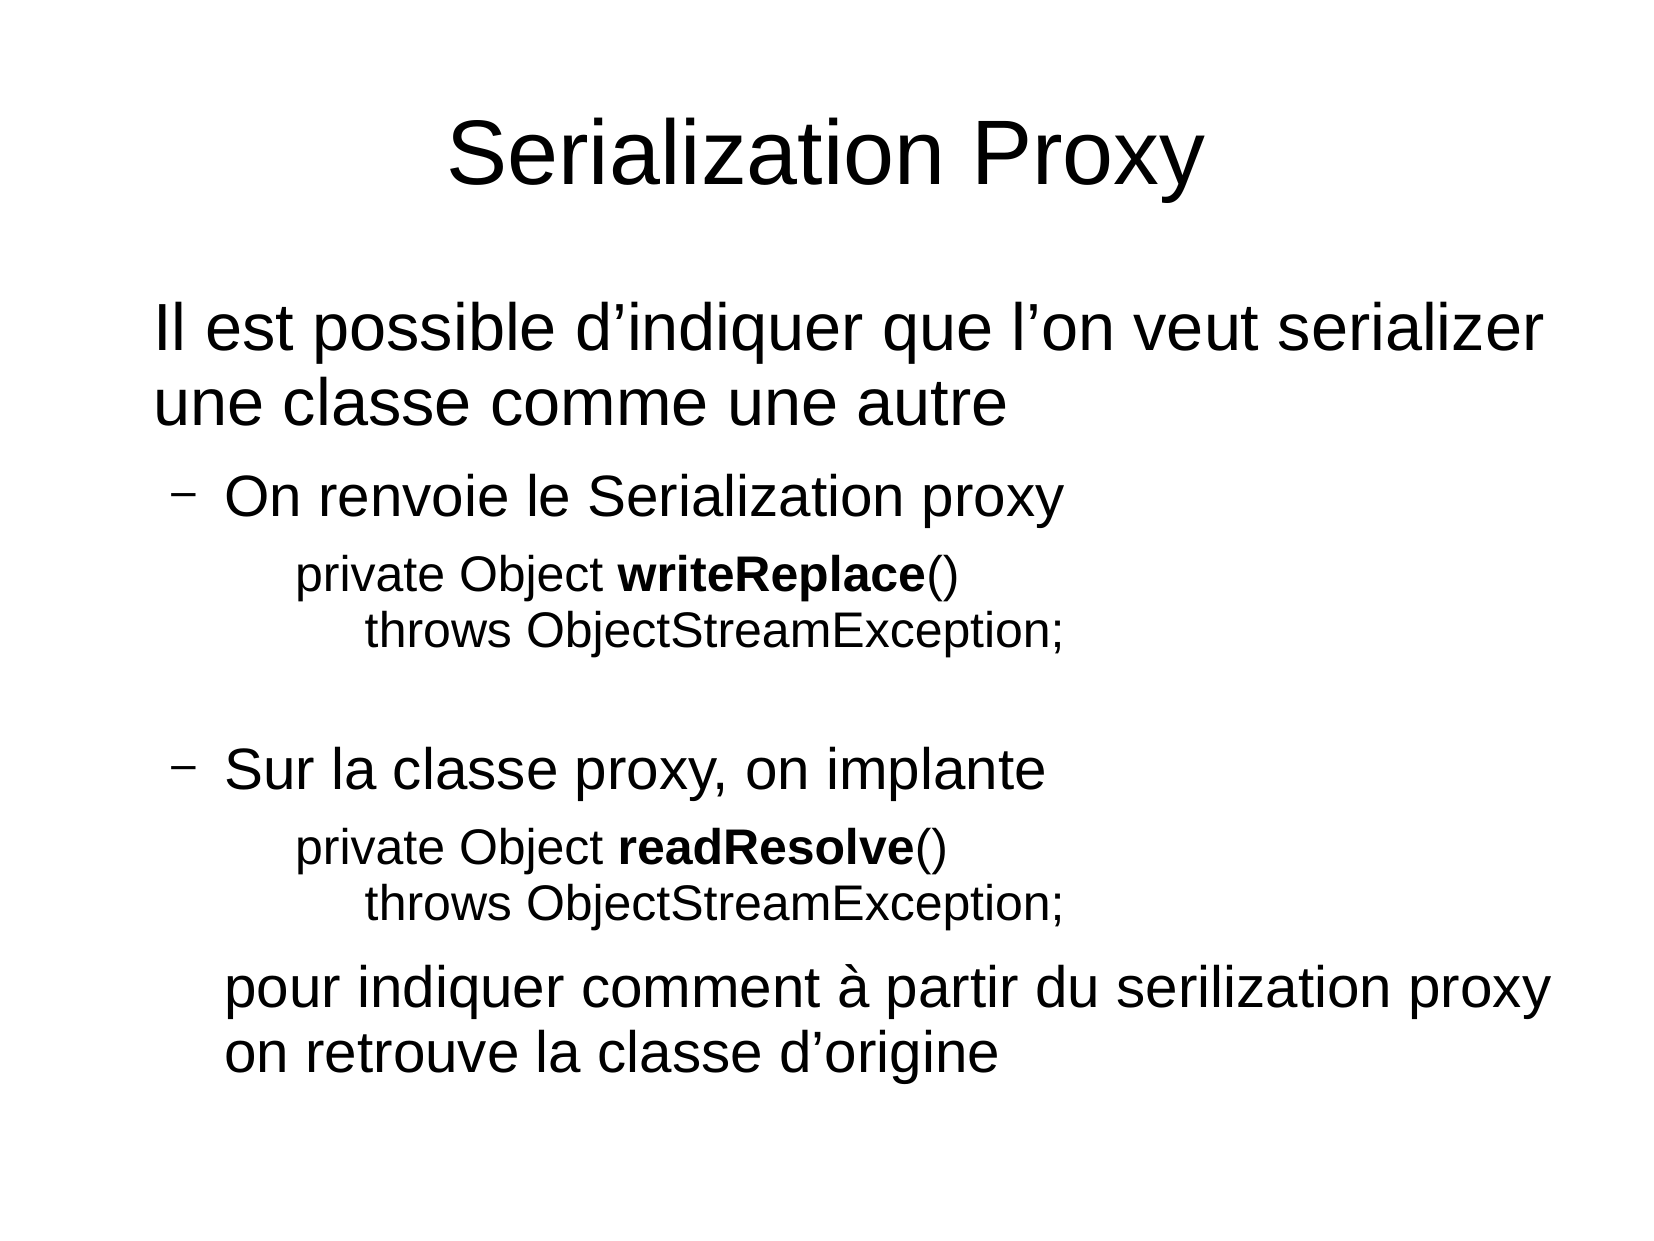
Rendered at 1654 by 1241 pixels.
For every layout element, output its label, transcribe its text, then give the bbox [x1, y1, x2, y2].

title Serialization Proxy [82, 49, 1571, 257]
list Il est possible d’indiquer que l’on veut serializer une classe comme une autre On renvoie le Serialization proxy private Object writeReplace() throws ObjectStreamException; Sur la classe proxy, on implante private Object readResolve() throws ObjectStreamException; pour indiquer comment à partir du serilization proxy on retrouve la classe d’origine [82, 290, 1571, 1171]
